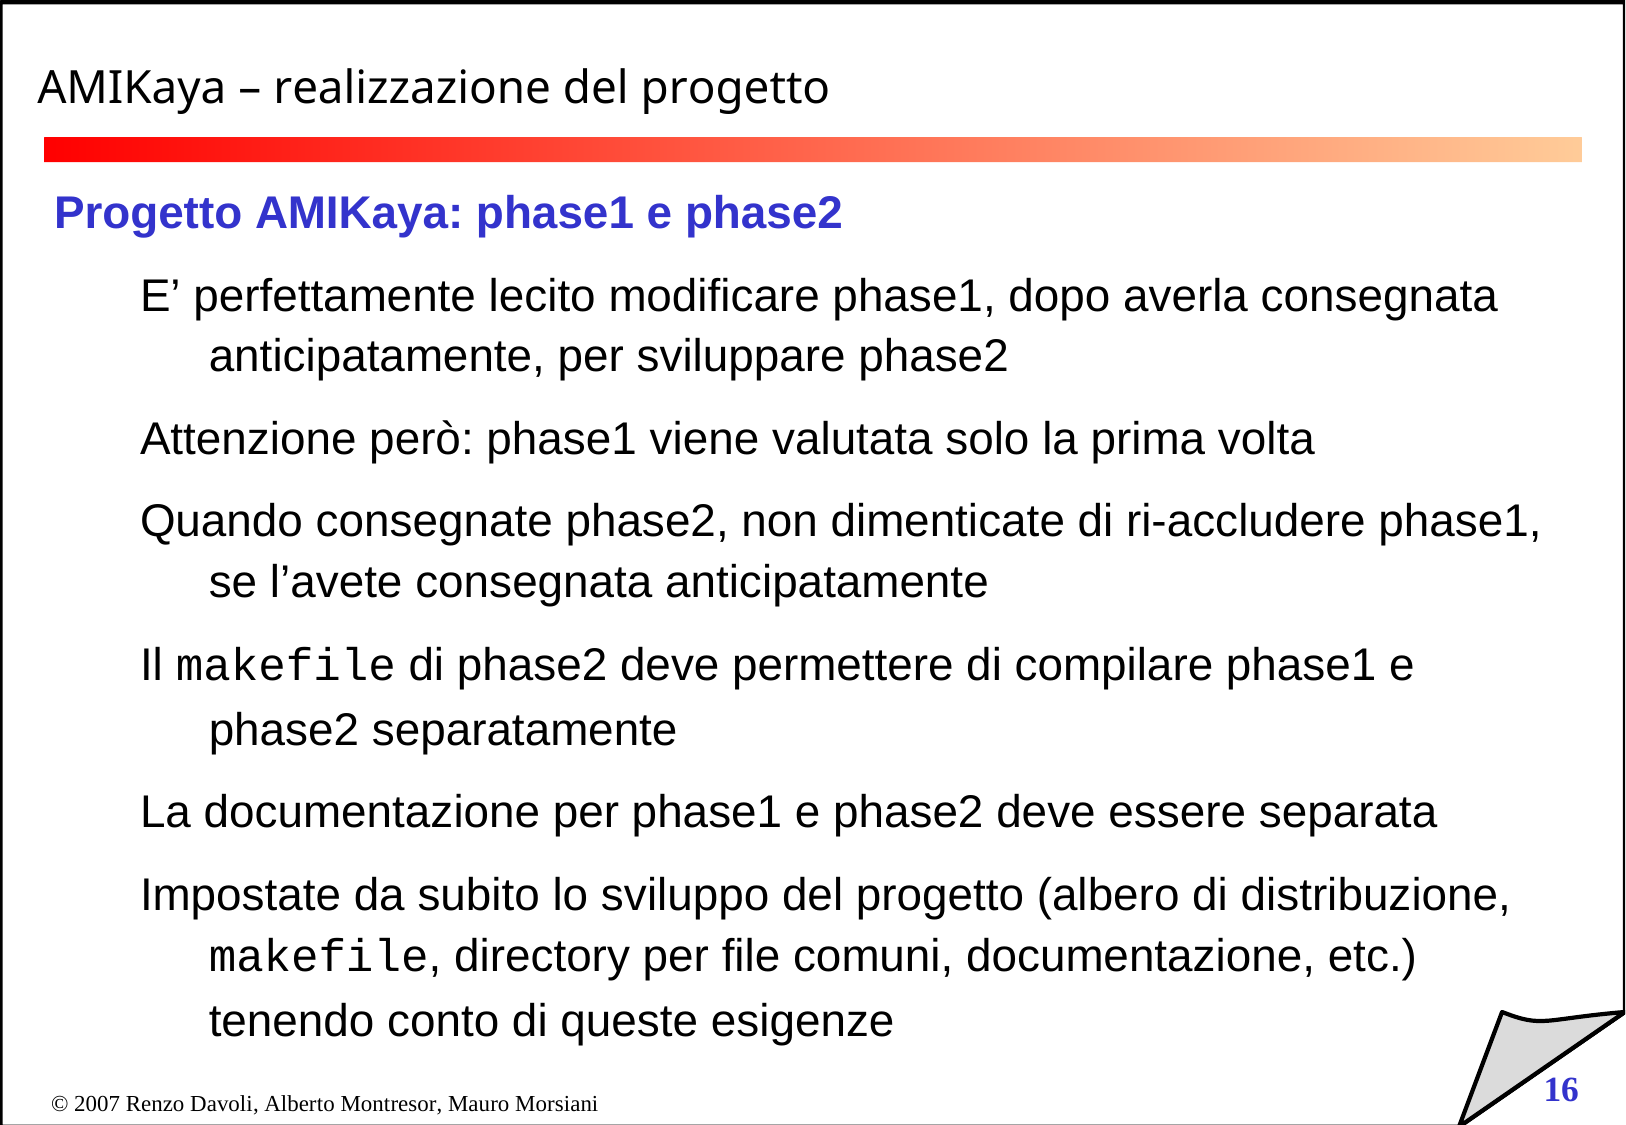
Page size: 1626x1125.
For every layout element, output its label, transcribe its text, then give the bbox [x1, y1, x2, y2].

title AMIKaya – realizzazione del progetto [37, 44, 1588, 131]
list Progetto AMIKaya: phase1 e phase2 E’ perfettamente lecito modificare phase1, dopo averla consegnata anticipatamente, per sviluppare phase2 Attenzione però: phase1 viene valutata solo la prima volta Quando consegnate phase2, non dimenticate di ri-accludere phase1, se l’avete consegnata anticipatamente Il makefile di phase2 deve permettere di compilare phase1 e phase2 separatamente La documentazione per phase1 e phase2 deve essere separata Impostate da subito lo sviluppo del progetto (albero di distribuzione, makefile, directory per file comuni, documentazione, etc.) tenendo conto di queste esigenze [54, 187, 1571, 1095]
